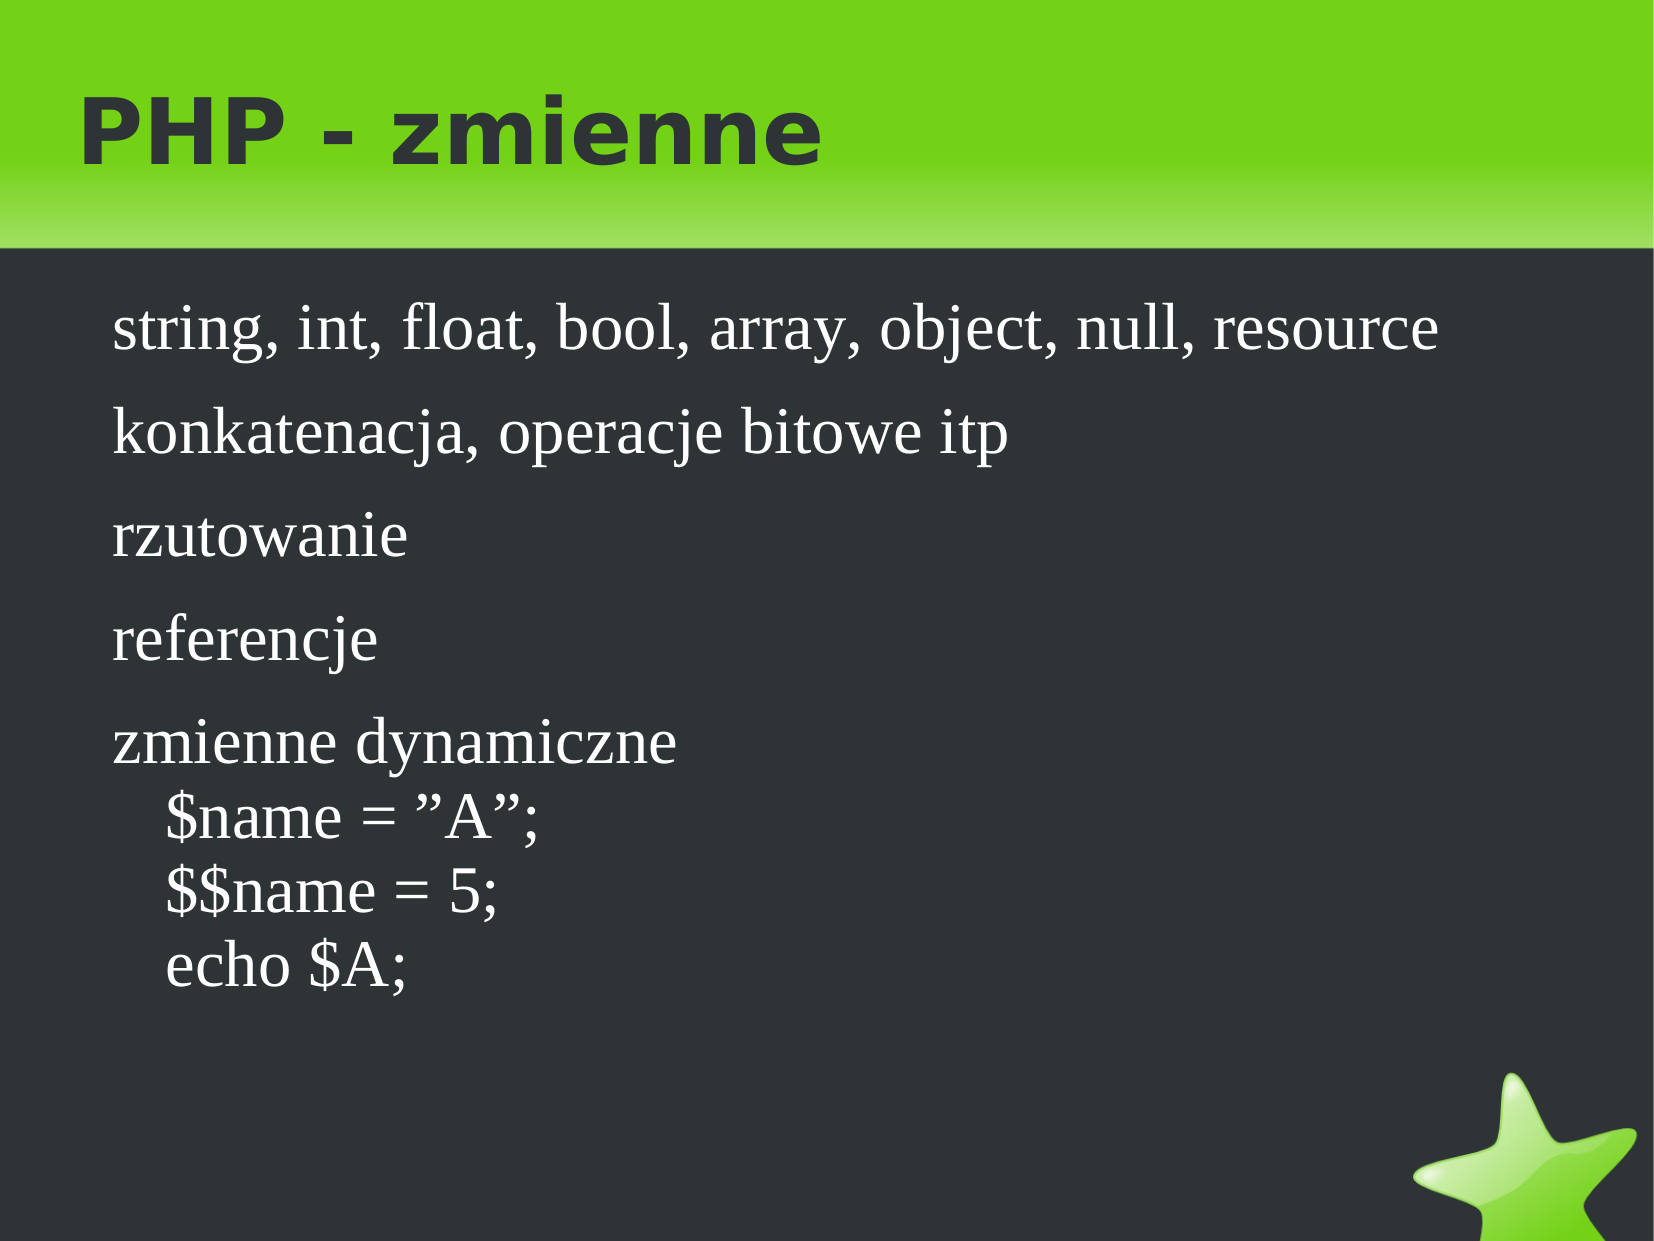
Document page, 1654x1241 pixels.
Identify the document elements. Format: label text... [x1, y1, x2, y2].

title PHP - zmienne [76, 36, 1565, 229]
list string, int, float, bool, array, object, null, resource konkatenacja, operacje bitowe itp rzutowanie referencje zmienne dynamiczne $name = ”A”; $$name = 5; echo $A; [94, 290, 1583, 1149]
picture [0, 0, 1654, 1241]
